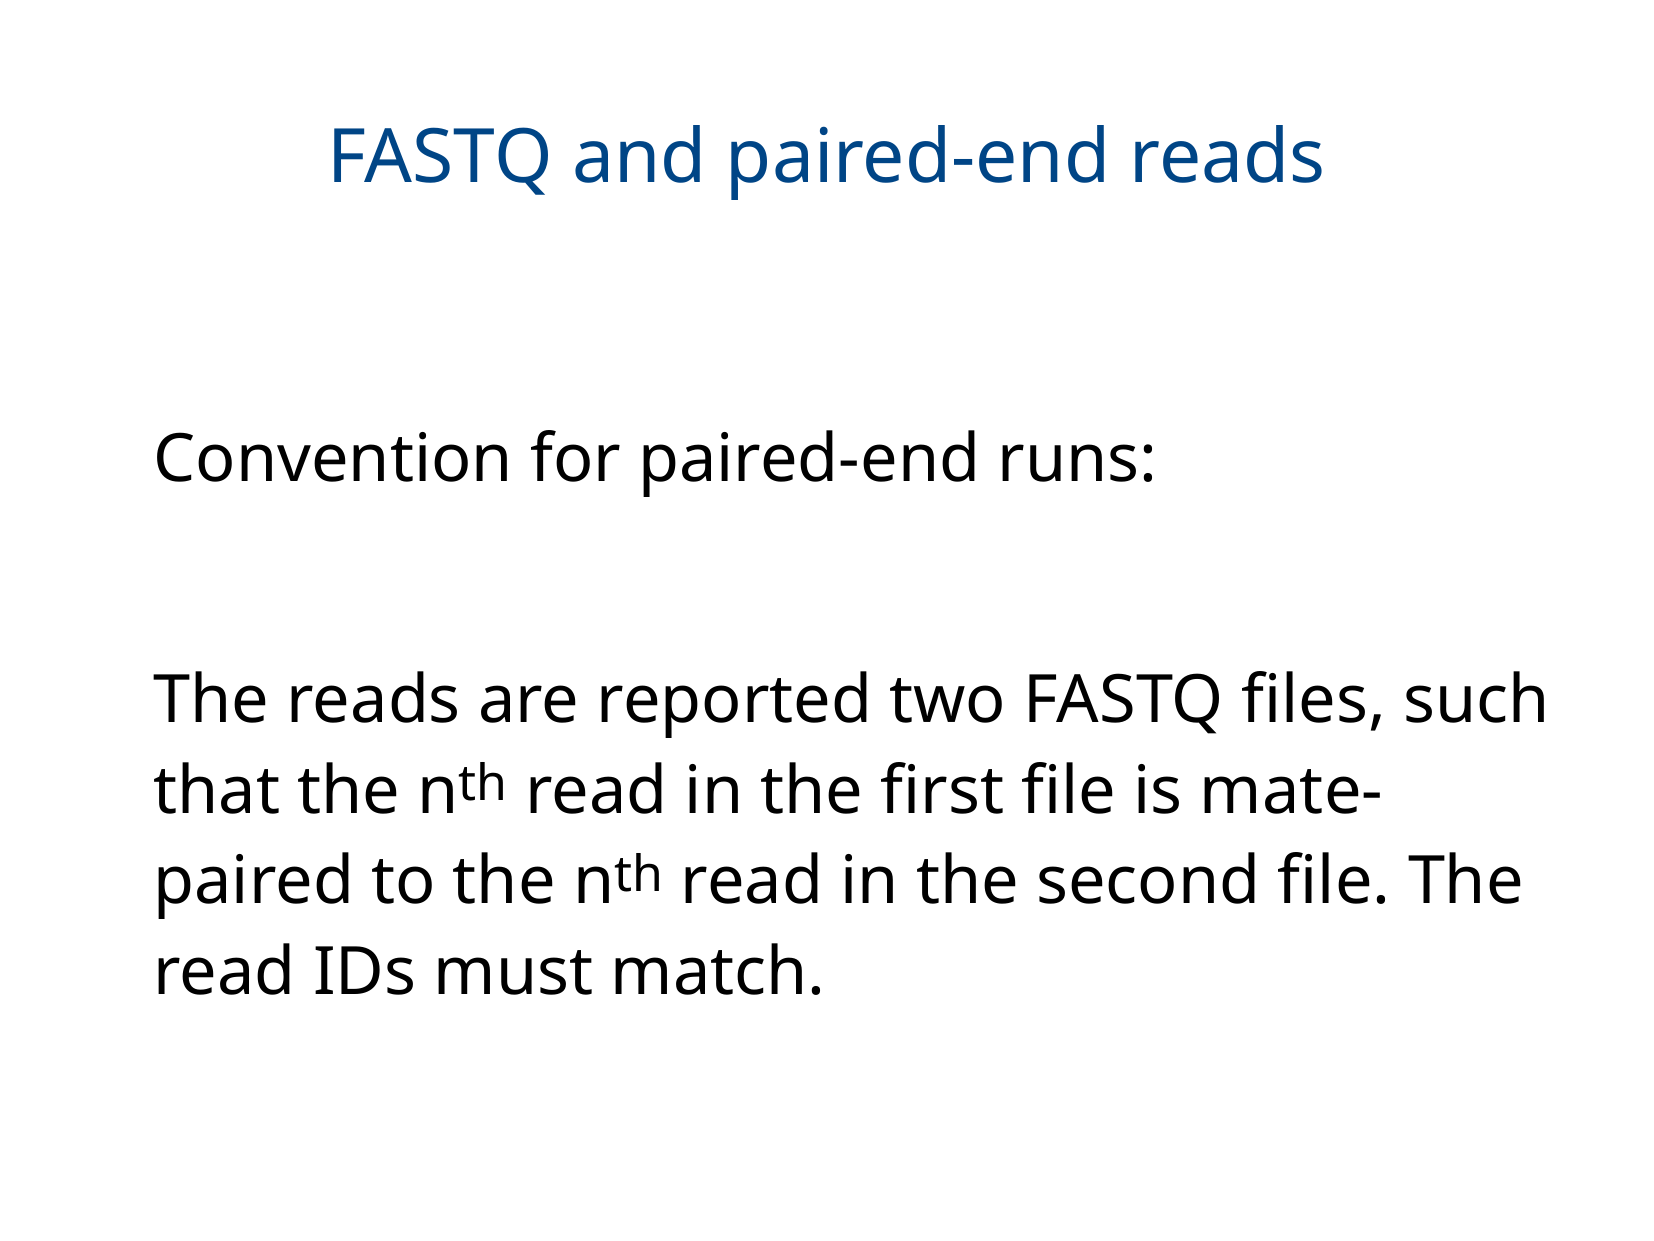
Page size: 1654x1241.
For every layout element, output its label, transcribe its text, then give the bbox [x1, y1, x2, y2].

list Convention for paired-end runs: The reads are reported two FASTQ files, such that the nth read in the first file is mate-paired to the nth read in the second file. The read IDs must match. [82, 290, 1571, 1109]
title FASTQ and paired-end reads [82, 49, 1571, 257]
